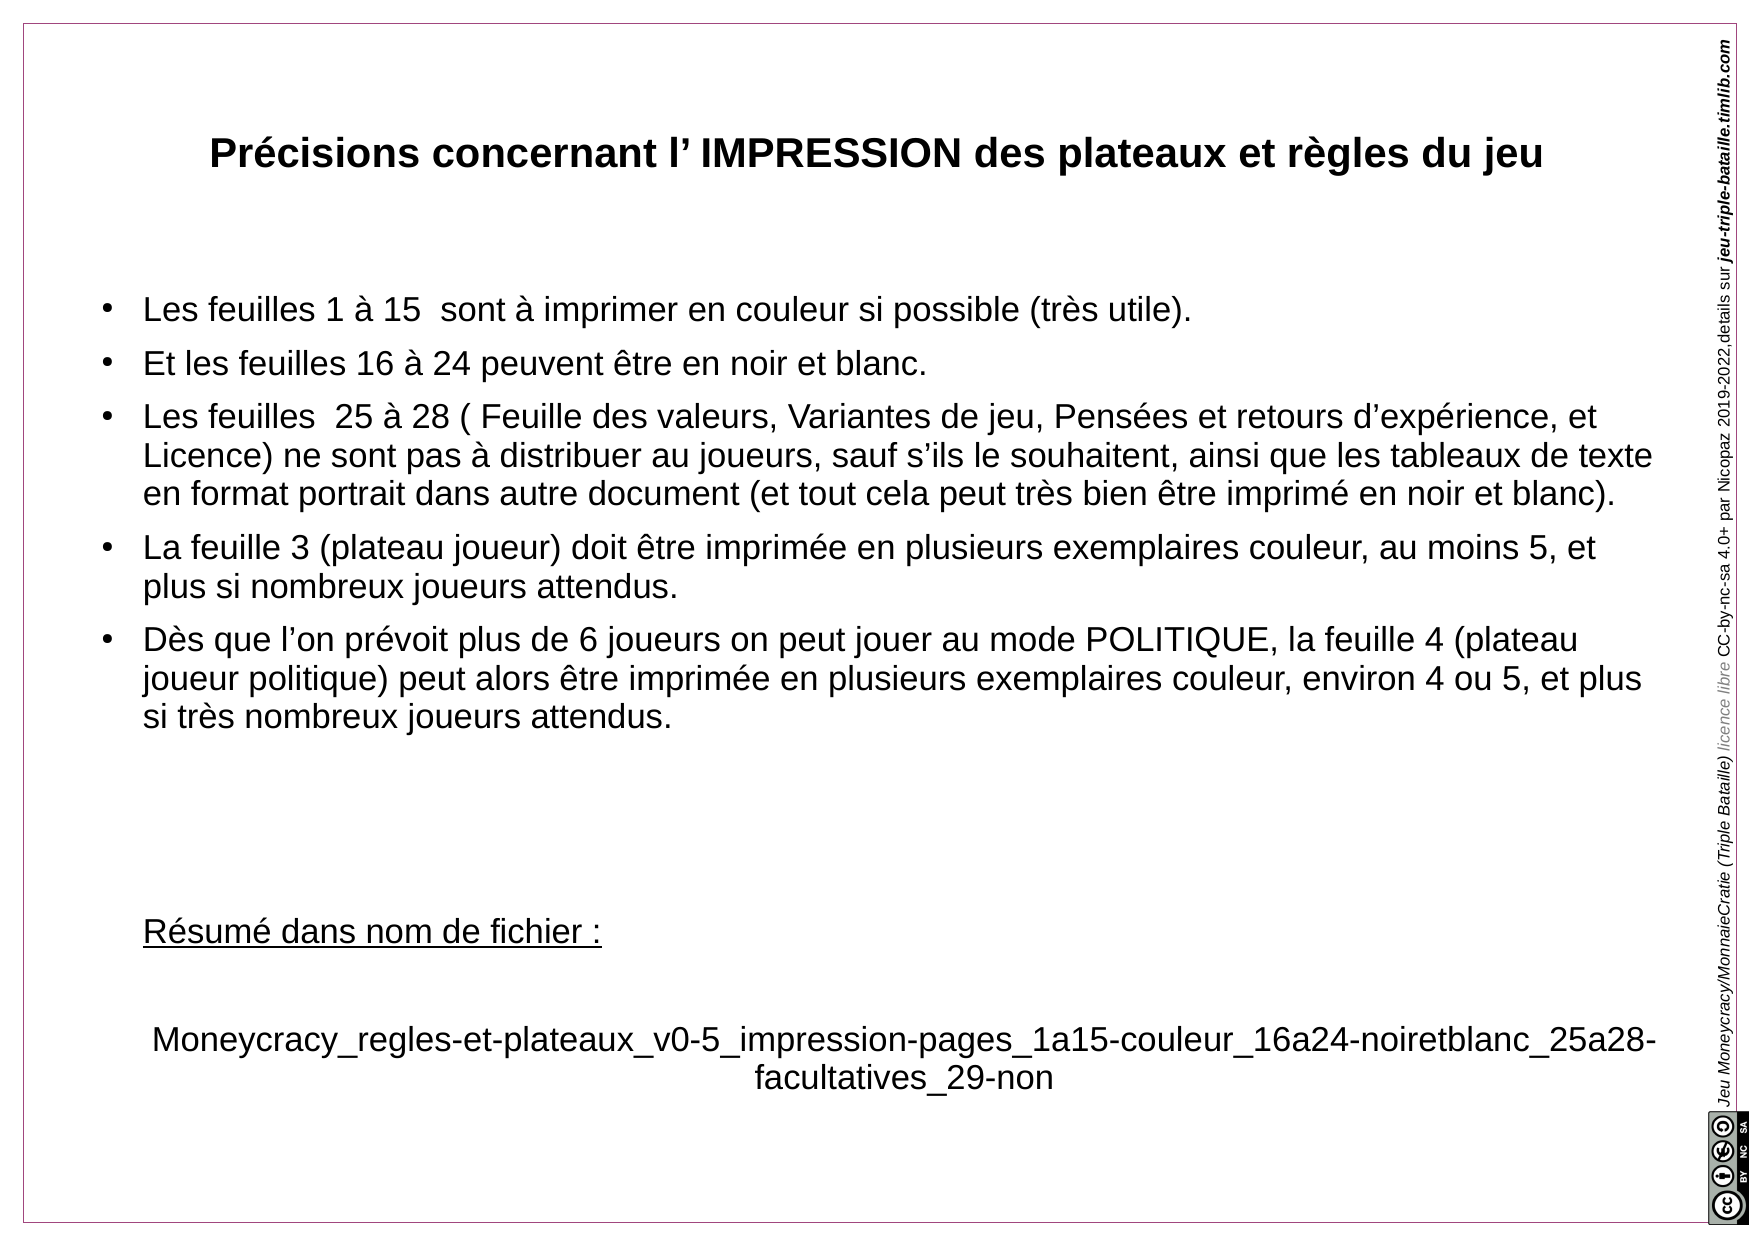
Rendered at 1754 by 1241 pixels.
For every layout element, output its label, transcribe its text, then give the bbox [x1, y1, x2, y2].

picture [1709, 1112, 1749, 1225]
title Précisions concernant l’ IMPRESSION des plateaux et règles du jeu [87, 49, 1667, 257]
list Les feuilles 1 à 15 sont à imprimer en couleur si possible (très utile). Et les feuilles 16 à 24 peuvent être en noir et blanc. Les feuilles 25 à 28 ( Feuille des valeurs, Variantes de jeu, Pensées et retours d’expérience, et Licence) ne sont pas à distribuer au joueurs, sauf s’ils le souhaitent, ainsi que les tableaux de texte en format portrait dans autre document (et tout cela peut très bien être imprimé en noir et blanc). La feuille 3 (plateau joueur) doit être imprimée en plusieurs exemplaires couleur, au moins 5, et plus si nombreux joueurs attendus. Dès que l’on prévoit plus de 6 joueurs on peut jouer au mode POLITIQUE, la feuille 4 (plateau joueur politique) peut alors être imprimée en plusieurs exemplaires couleur, environ 4 ou 5, et plus si très nombreux joueurs attendus. Résumé dans nom de fichier : Moneycracy_regles-et-plateaux_v0-5_impression-pages_1a15-couleur_16a24-noiretblanc_25a28-facultatives_29-non [87, 290, 1667, 1134]
